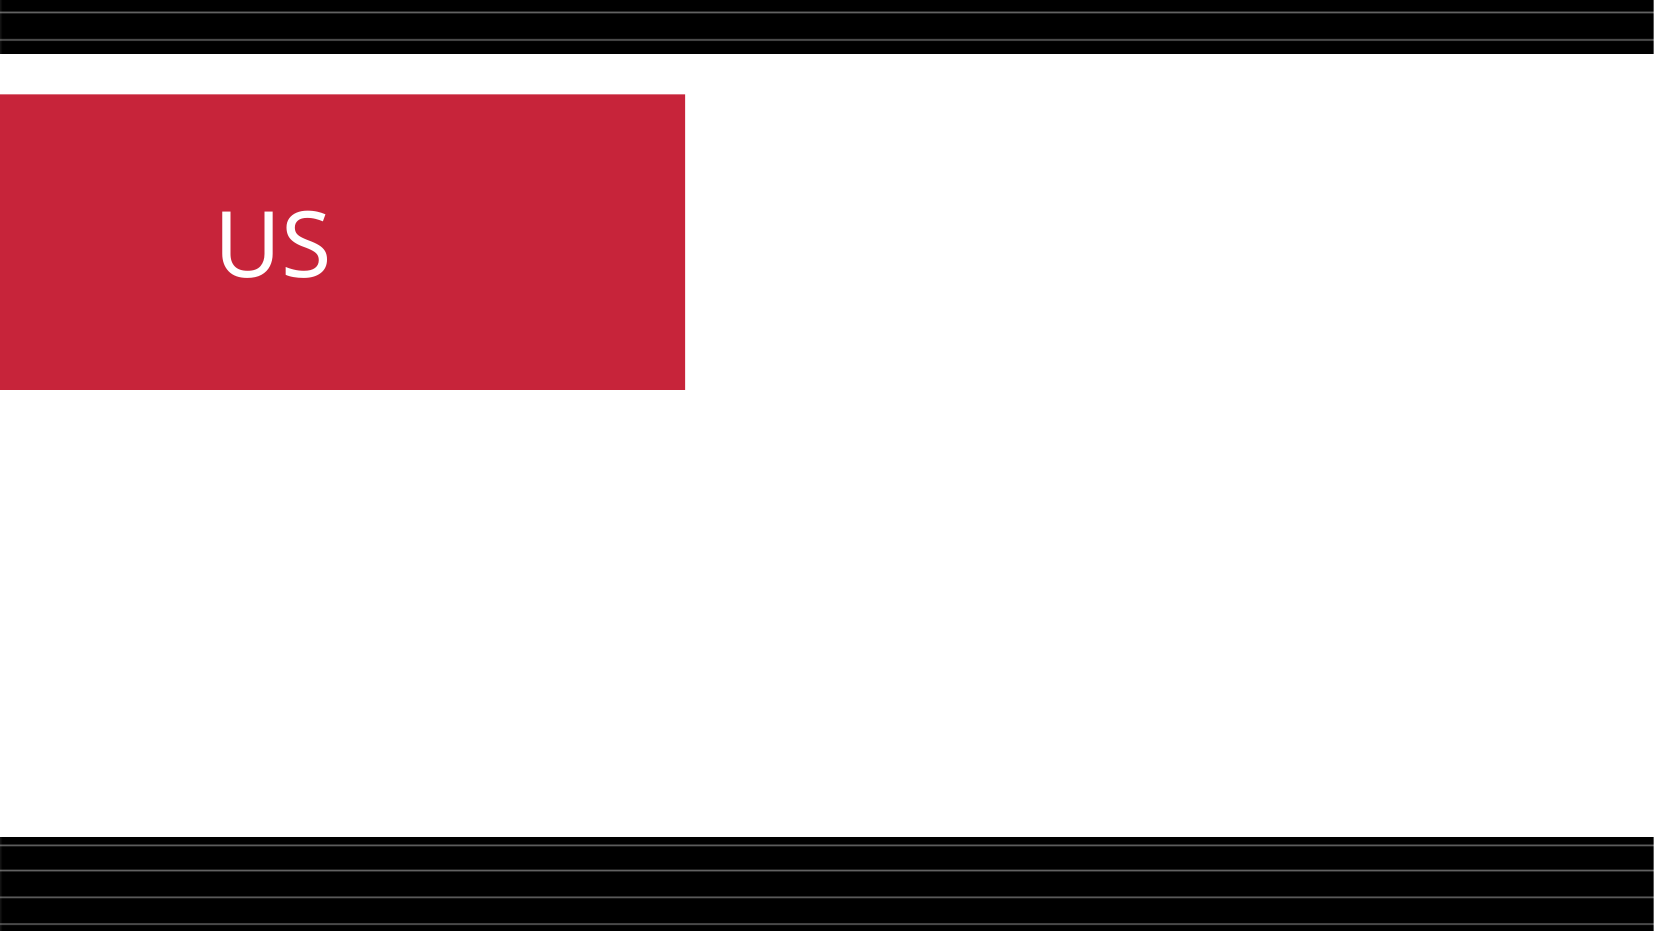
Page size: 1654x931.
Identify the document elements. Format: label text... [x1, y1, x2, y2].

picture [0, 837, 1654, 931]
title US [0, 94, 686, 390]
picture [0, 0, 1654, 54]
